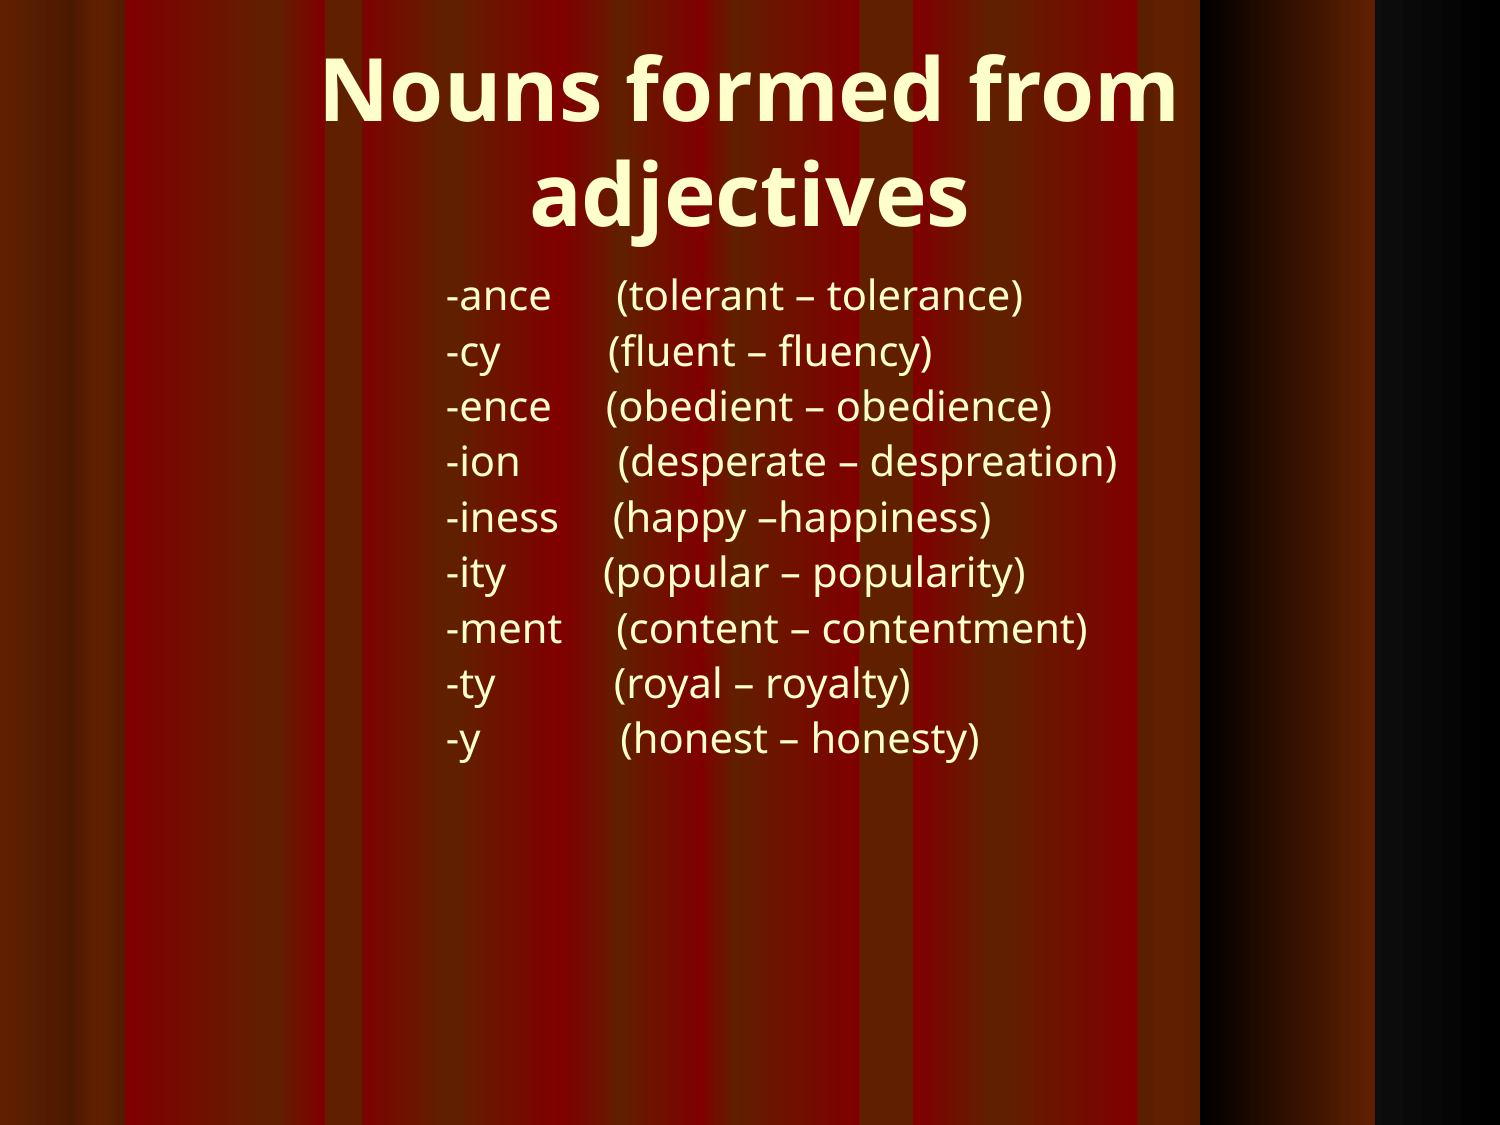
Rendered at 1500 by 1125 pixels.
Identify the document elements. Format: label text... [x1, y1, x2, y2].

list -ance (tolerant – tolerance)‏ -cy (fluent – fluency)‏ -ence (obedient – obedience)‏ -ion (desperate – despreation)‏ -iness (happy –happiness)‏ -ity (popular – popularity)‏ -ment (content – contentment)‏ -ty (royal – royalty)‏ -y (honest – honesty)‏ [430, 267, 1165, 921]
title Nouns formed from adjectives [75, 26, 1425, 252]
